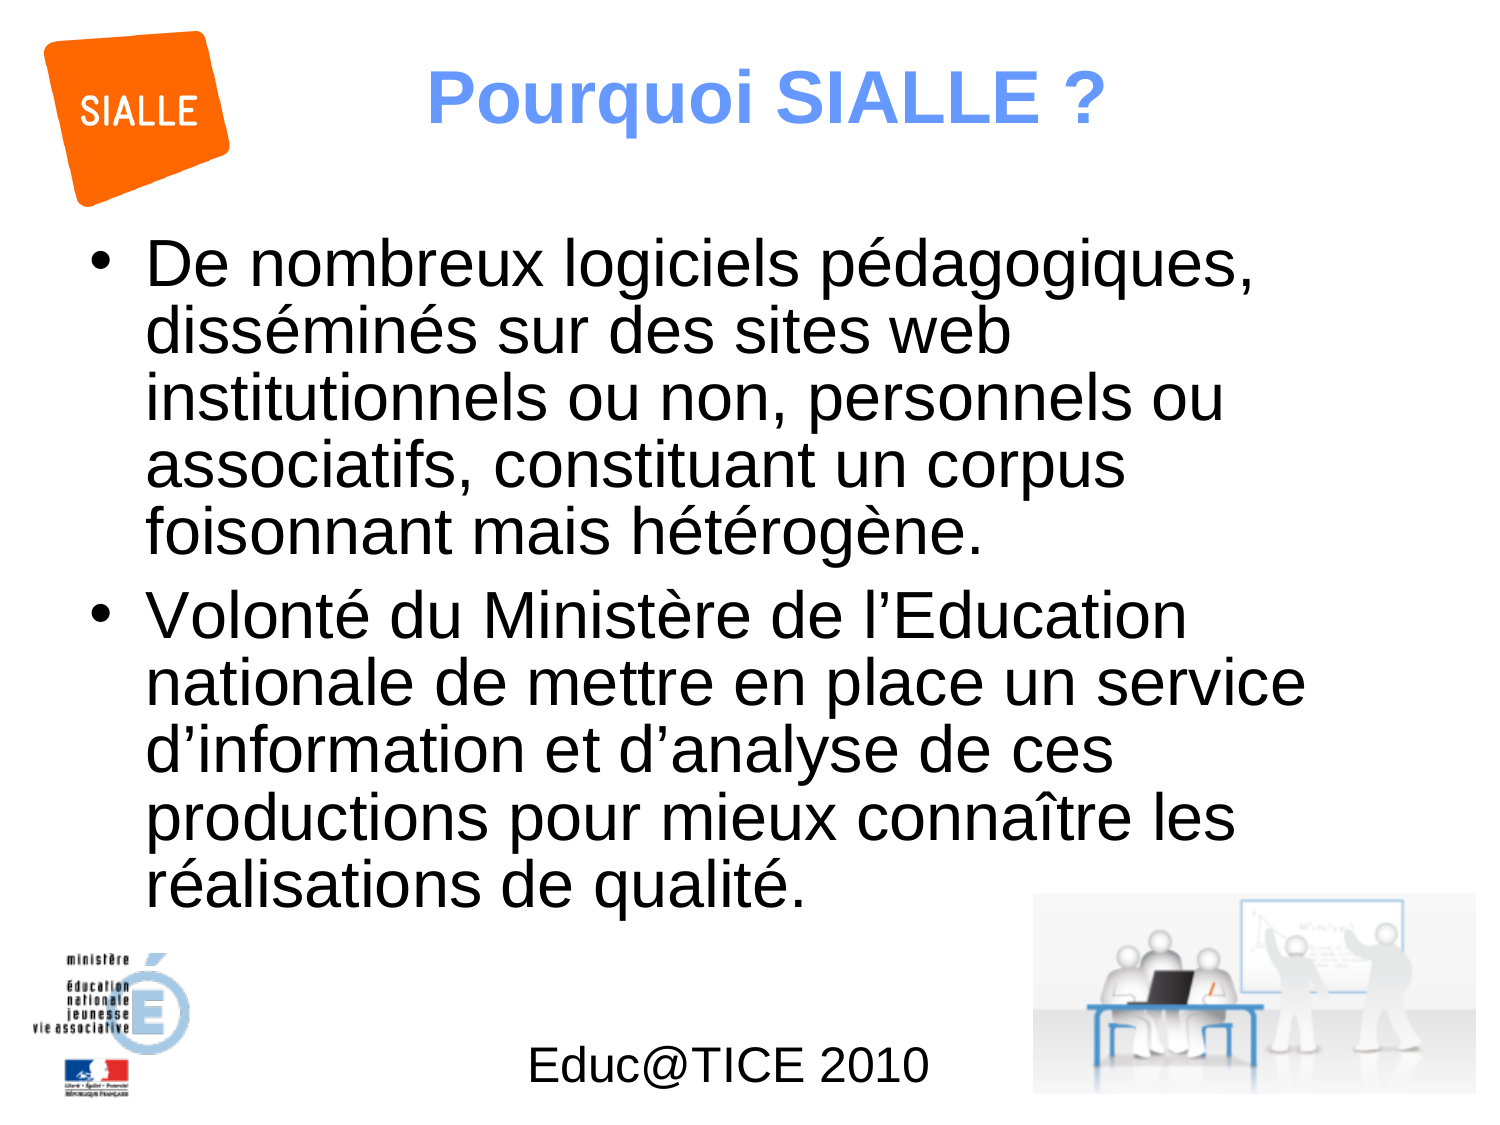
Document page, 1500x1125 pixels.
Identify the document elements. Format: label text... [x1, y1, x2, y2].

picture [41, 30, 231, 211]
title Pourquoi SIALLE ? [112, 0, 1388, 188]
picture [1033, 893, 1476, 1094]
picture [29, 953, 195, 1098]
list De nombreux logiciels pédagogiques, disséminés sur des sites web institutionnels ou non, personnels ou associatifs, constituant un corpus foisonnant mais hétérogène. Volonté du Ministère de l’Education nationale de mettre en place un service d’information et d’analyse de ces productions pour mieux connaître les réalisations de qualité. [75, 224, 1351, 1000]
